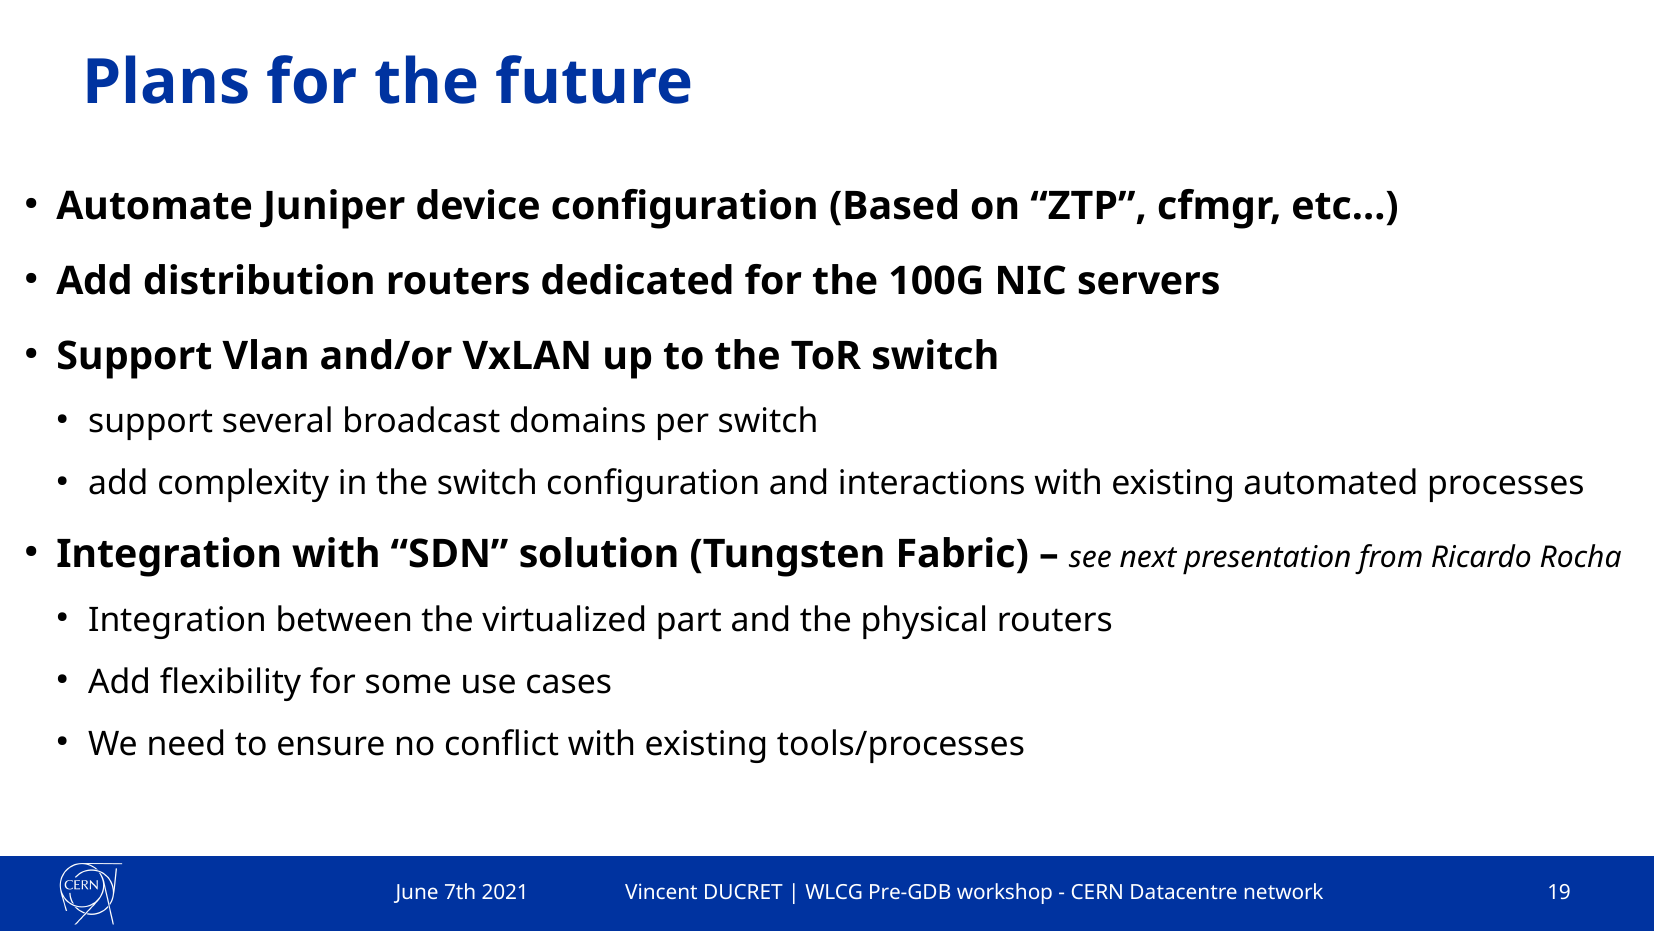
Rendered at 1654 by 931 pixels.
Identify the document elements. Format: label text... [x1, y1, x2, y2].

picture [56, 859, 127, 928]
title Plans for the future [82, 37, 1571, 177]
list Automate Juniper device configuration (Based on “ZTP”, cfmgr, etc…) Add distribution routers dedicated for the 100G NIC servers Support Vlan and/or VxLAN up to the ToR switch support several broadcast domains per switch add complexity in the switch configuration and interactions with existing automated processes Integration with “SDN” solution (Tungsten Fabric) – see next presentation from Ricardo Rocha Integration between the virtualized part and the physical routers Add flexibility for some use cases We need to ensure no conflict with existing tools/processes [24, 177, 1654, 795]
